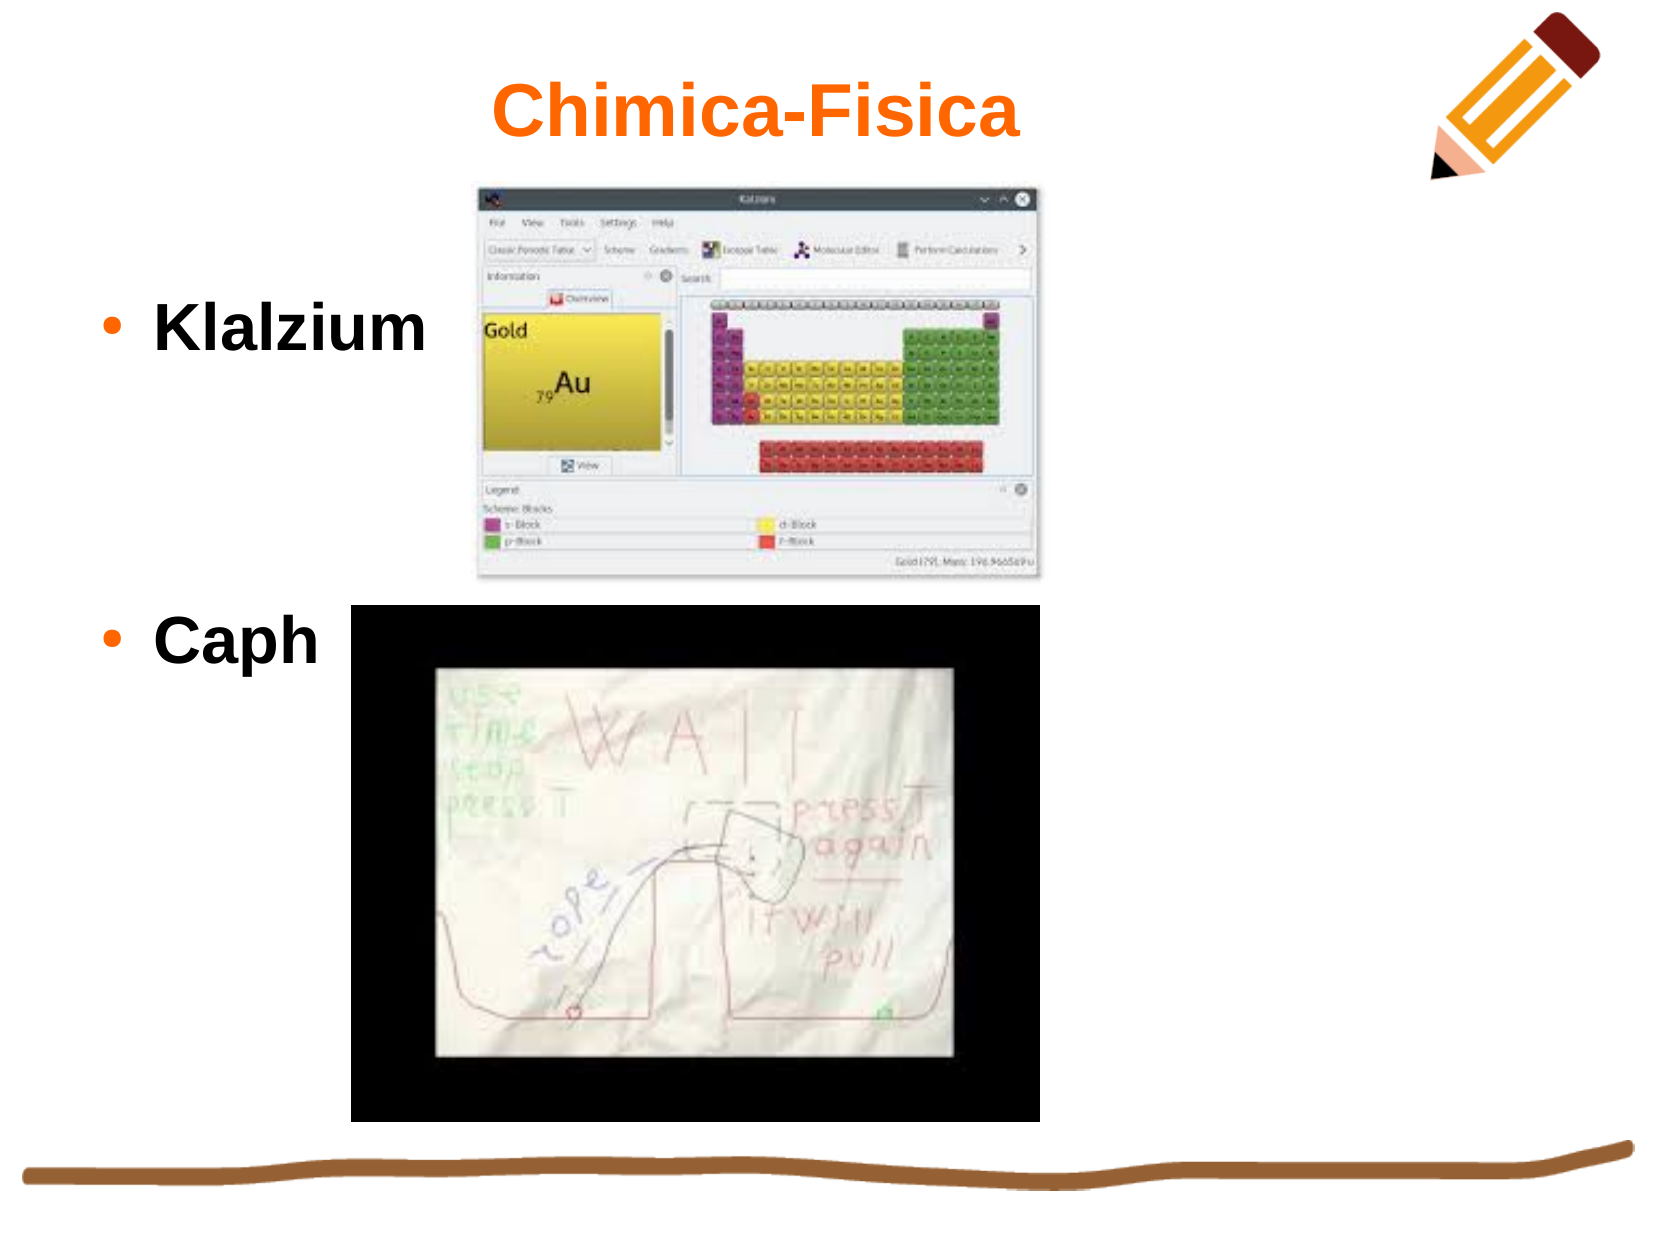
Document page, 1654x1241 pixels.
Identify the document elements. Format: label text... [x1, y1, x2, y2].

picture [471, 181, 1050, 588]
picture [22, 1140, 1635, 1191]
title Chimica-Fisica [82, 49, 1430, 172]
picture [351, 605, 1040, 1122]
list Klalzium Caph [82, 290, 1571, 1122]
picture [1430, 12, 1601, 181]
